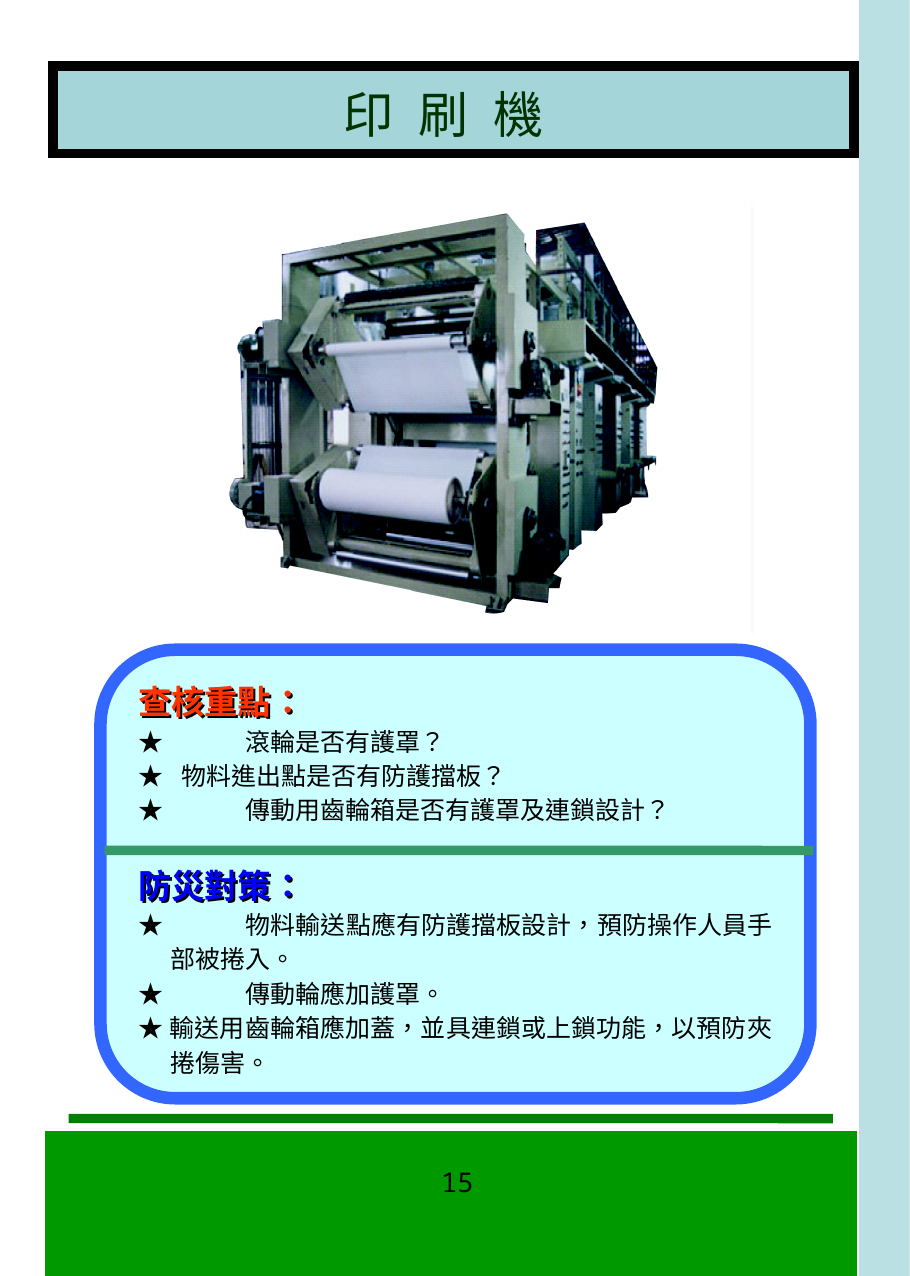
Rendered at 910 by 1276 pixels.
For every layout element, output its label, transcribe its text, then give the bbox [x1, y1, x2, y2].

text_box 查核重點： ★ 滾輪是否有護罩？ ★ 物料進出點是否有防護擋板？ ★ 傳動用齒輪箱是否有護罩及連鎖設計？ 防災對策： ★ 物料輸送點應有防護擋板設計，預防操作人員手部被捲入。 ★ 傳動輪應加護罩。 ★輸送用齒輪箱應加蓋，並具連鎖或上鎖功能，以預防夾捲傷害。 [100, 649, 811, 1099]
text_box 印 刷 機 [244, 75, 669, 152]
text_box 15 [422, 1157, 493, 1207]
text_box [859, 0, 910, 1276]
picture [183, 200, 754, 634]
